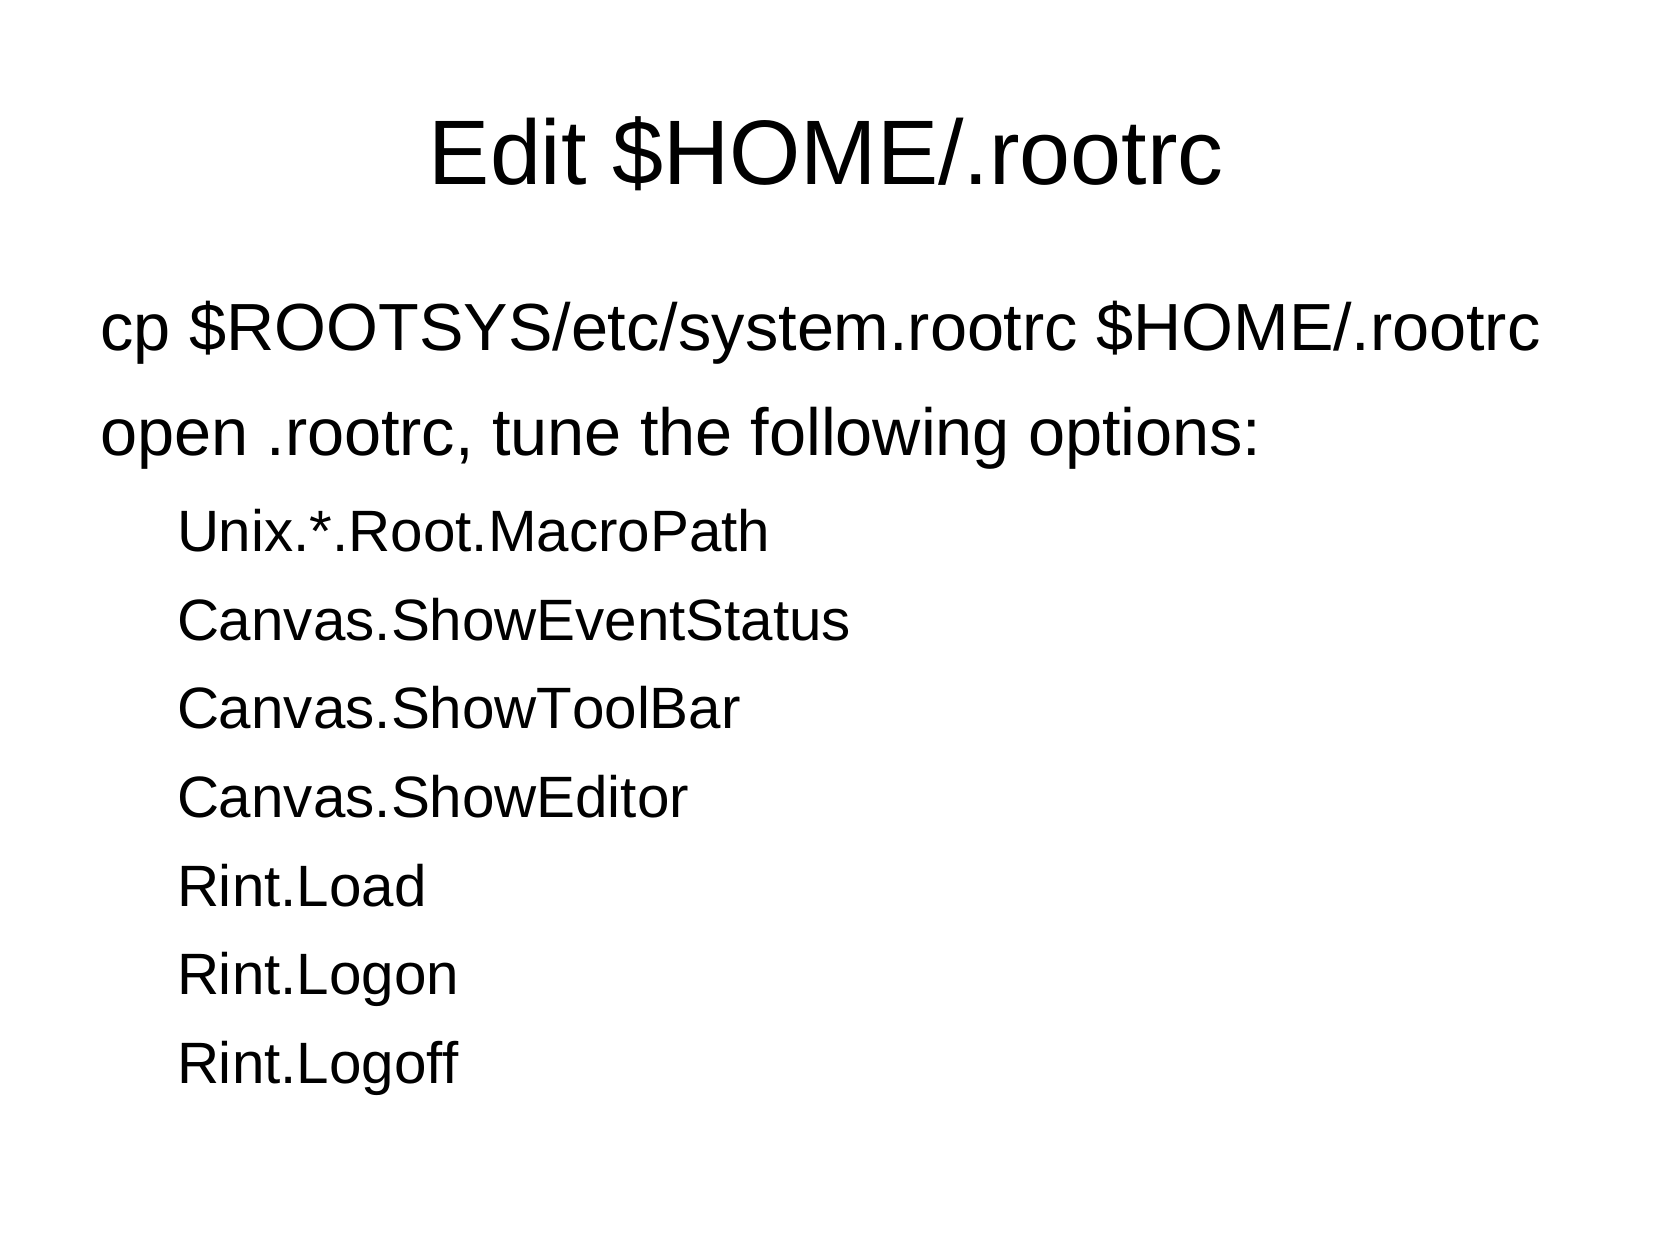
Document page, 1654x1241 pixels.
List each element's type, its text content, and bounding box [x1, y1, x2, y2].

title Edit $HOME/.rootrc [82, 49, 1571, 257]
list cp $ROOTSYS/etc/system.rootrc $HOME/.rootrc open .rootrc, tune the following options: Unix.*.Root.MacroPath Canvas.ShowEventStatus Canvas.ShowToolBar Canvas.ShowEditor Rint.Load Rint.Logon Rint.Logoff [82, 290, 1613, 1109]
